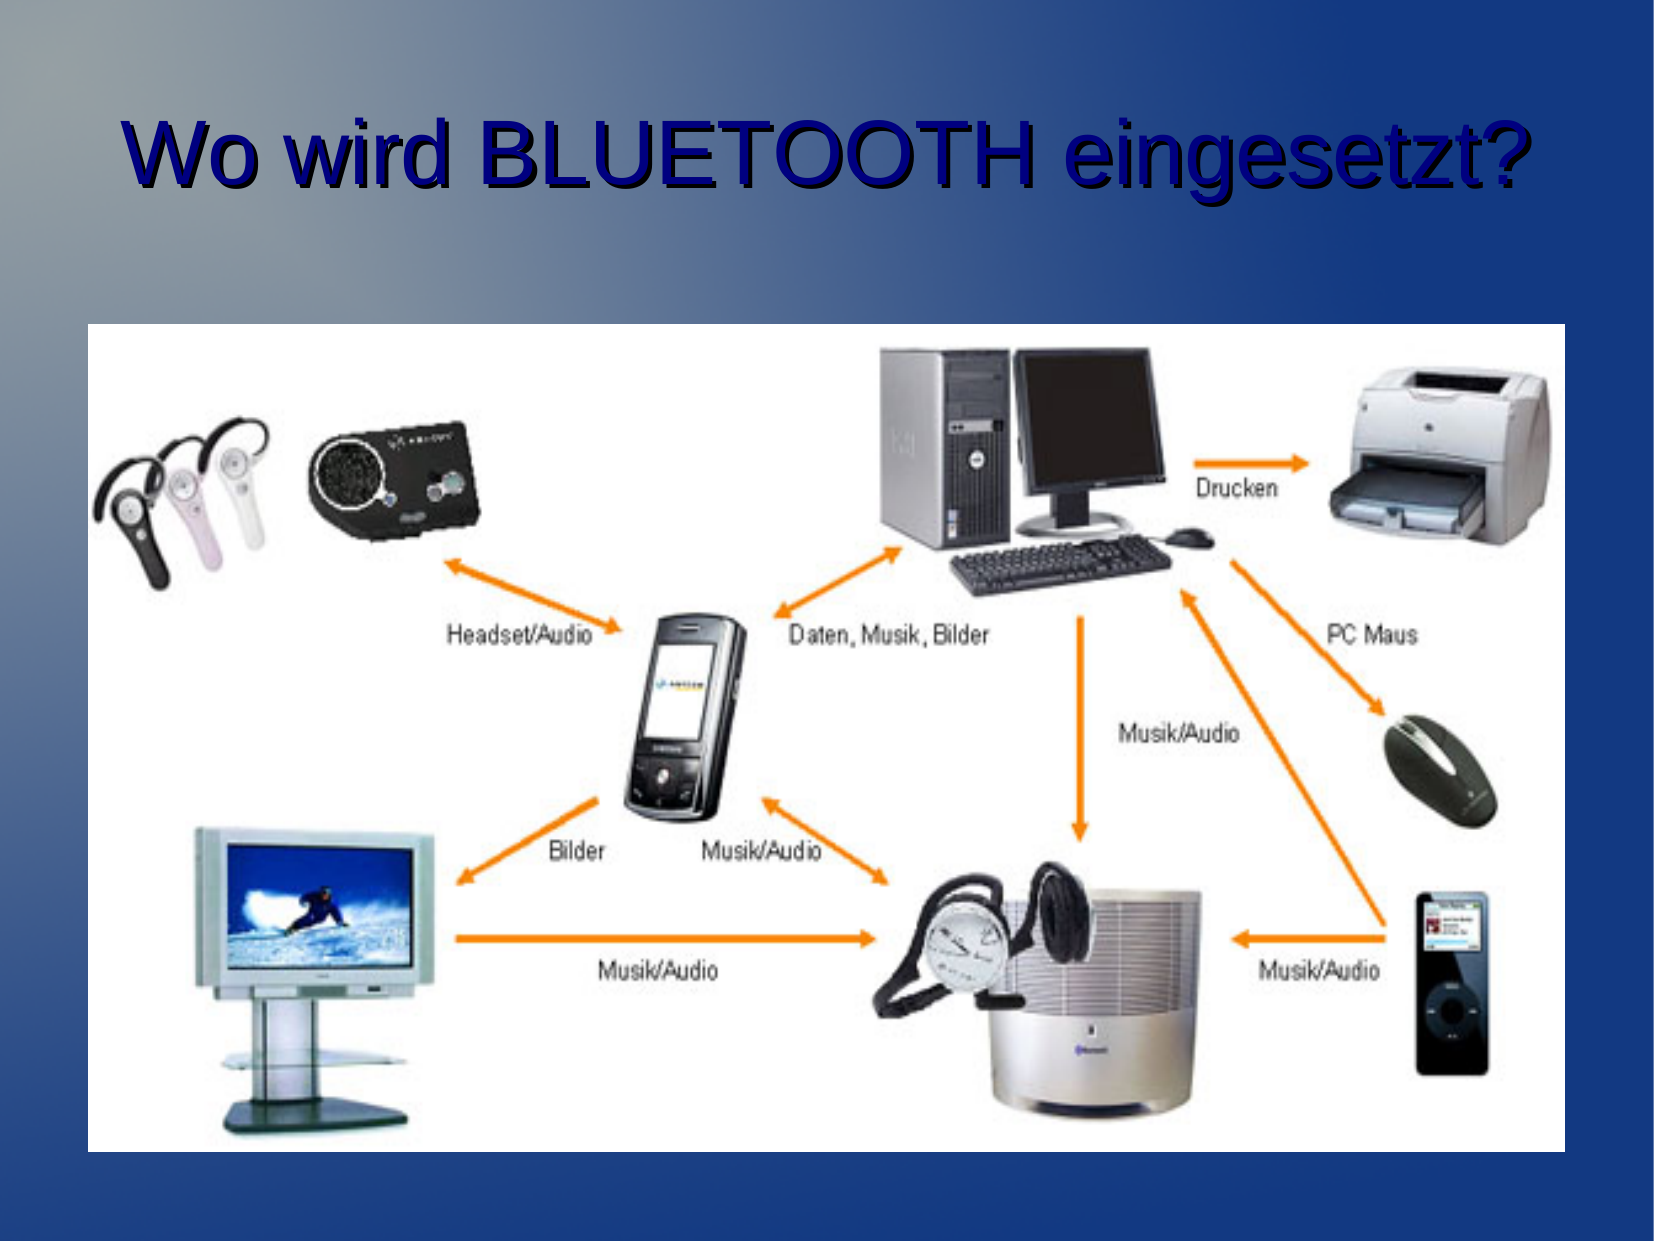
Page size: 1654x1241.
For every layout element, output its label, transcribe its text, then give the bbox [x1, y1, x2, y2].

picture [0, 0, 1654, 1241]
title Wo wird BLUETOOTH eingesetzt? [82, 56, 1571, 250]
